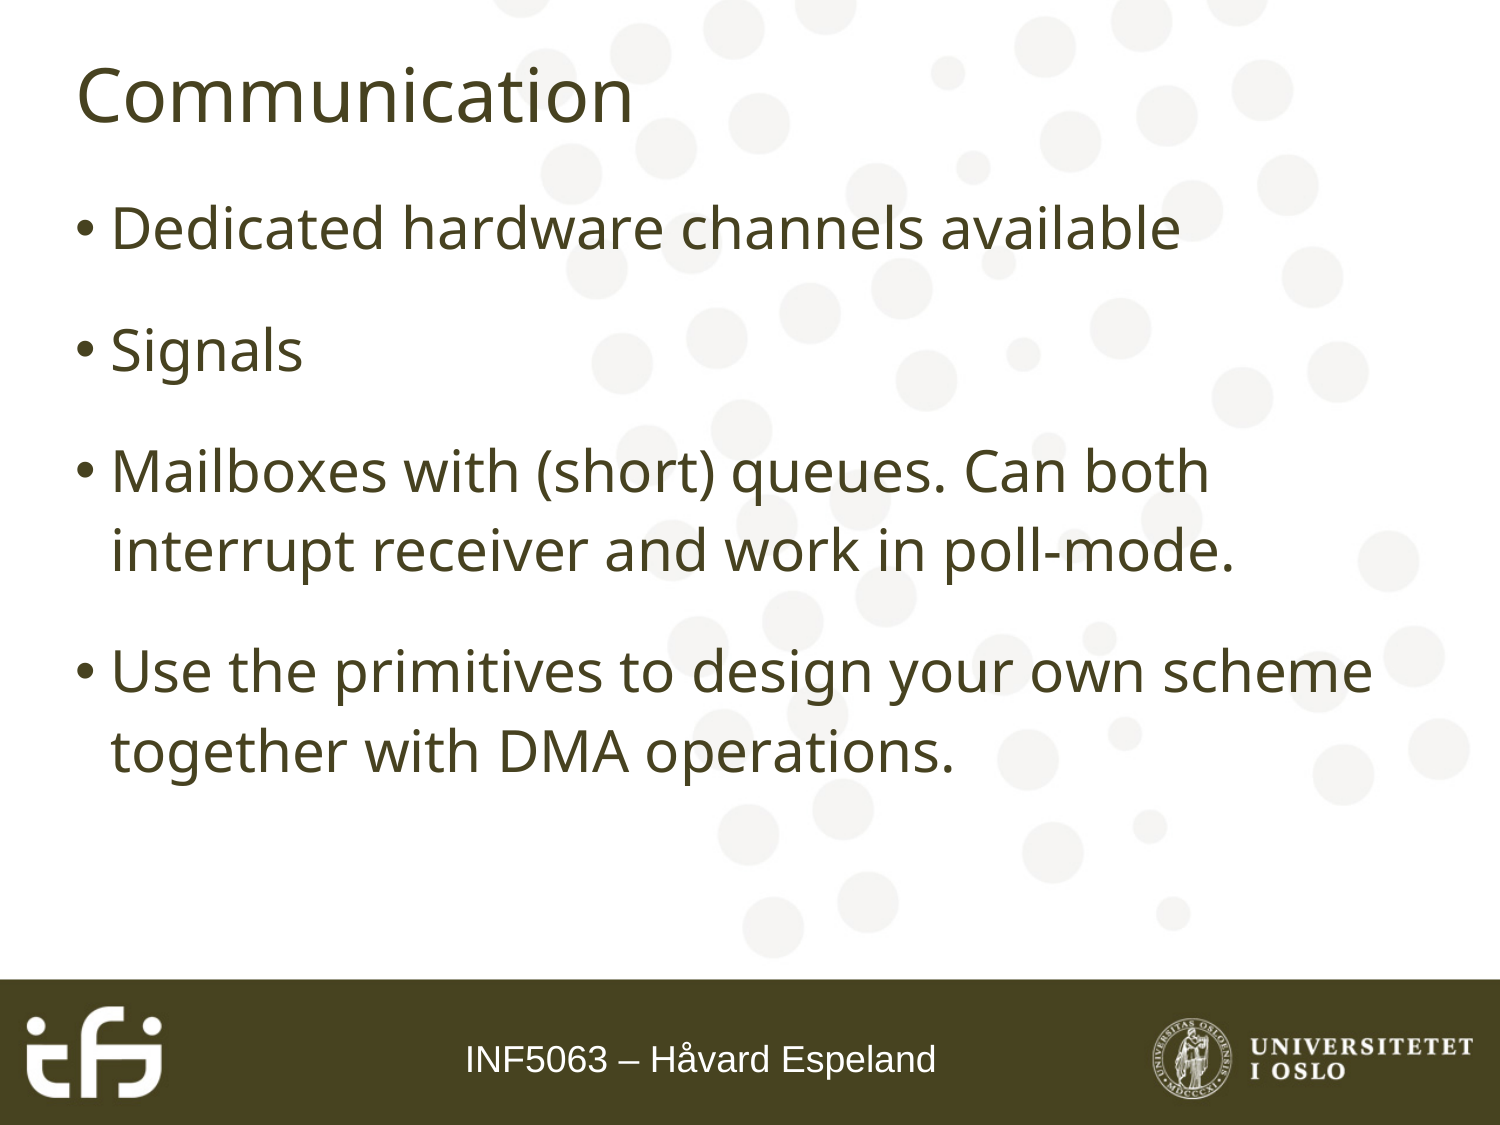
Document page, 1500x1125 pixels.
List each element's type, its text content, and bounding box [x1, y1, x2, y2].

list Dedicated hardware channels available Signals Mailboxes with (short) queues. Can both interrupt receiver and work in poll-mode. Use the primitives to design your own scheme together with DMA operations. [75, 187, 1426, 938]
title Communication [75, 47, 1463, 139]
picture [0, 0, 1500, 1125]
